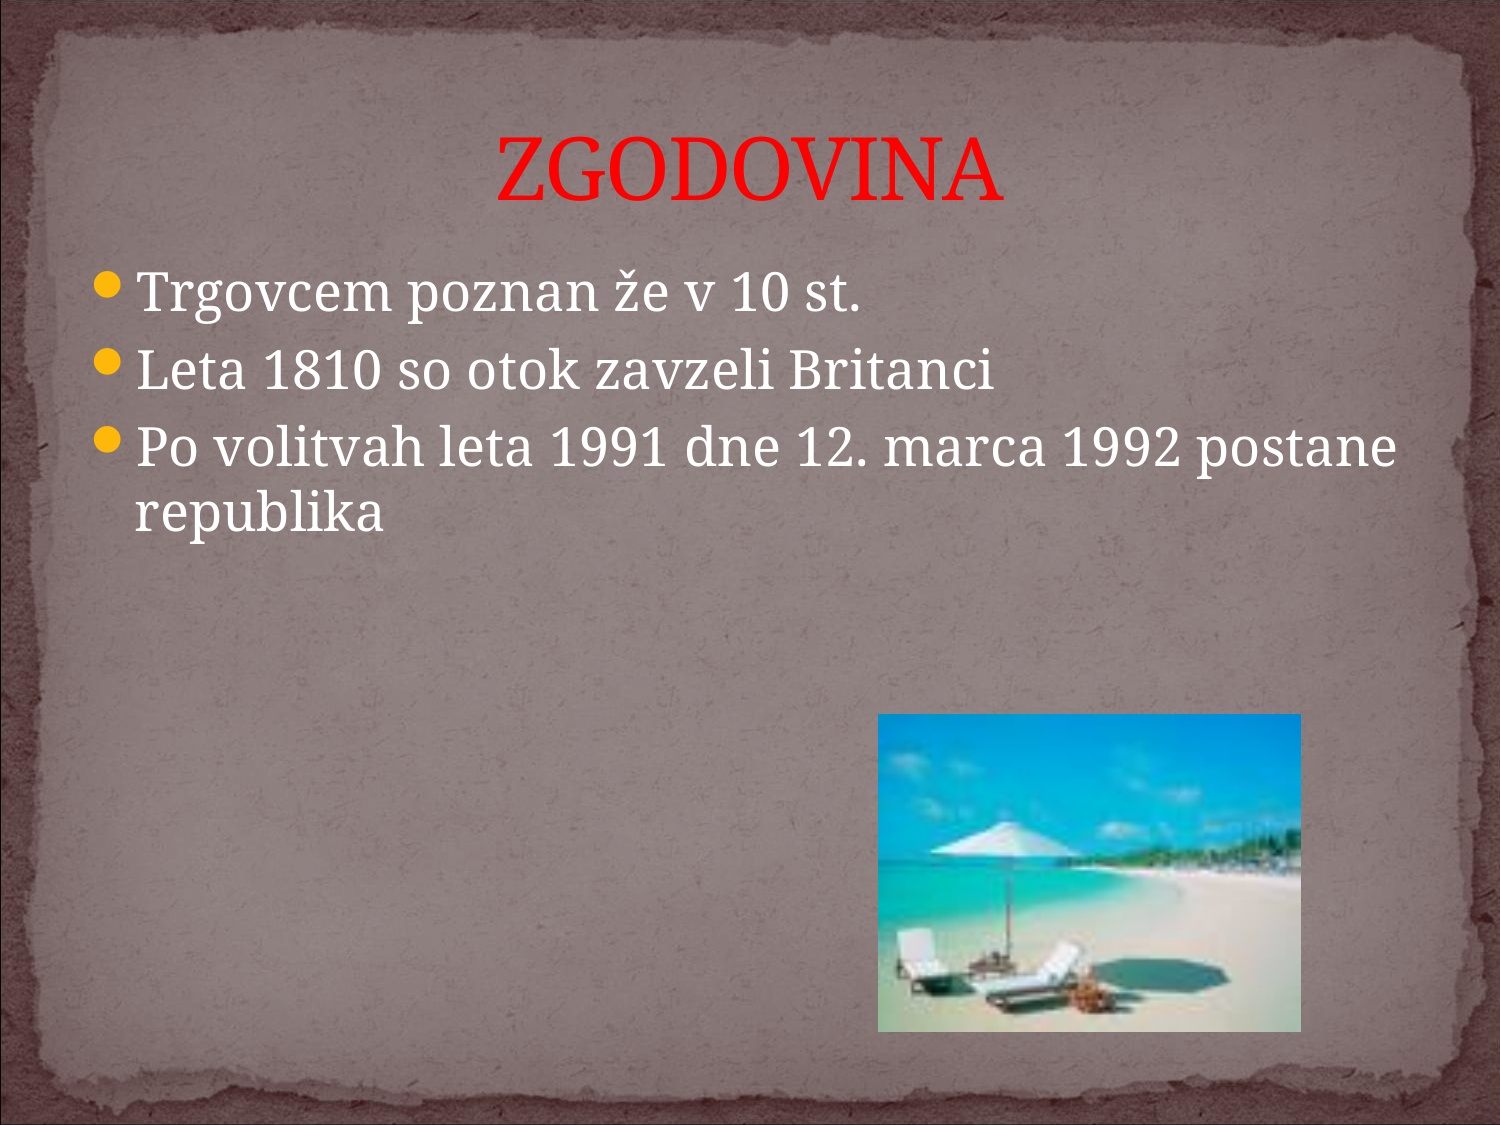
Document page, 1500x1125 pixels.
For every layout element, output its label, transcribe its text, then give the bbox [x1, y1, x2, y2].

list Trgovcem poznan že v 10 st. Leta 1810 so otok zavzeli Britanci Po volitvah leta 1991 dne 12. marca 1992 postane republika [75, 249, 1425, 1000]
picture [0, 0, 1500, 1125]
title ZGODOVINA [75, 24, 1425, 225]
